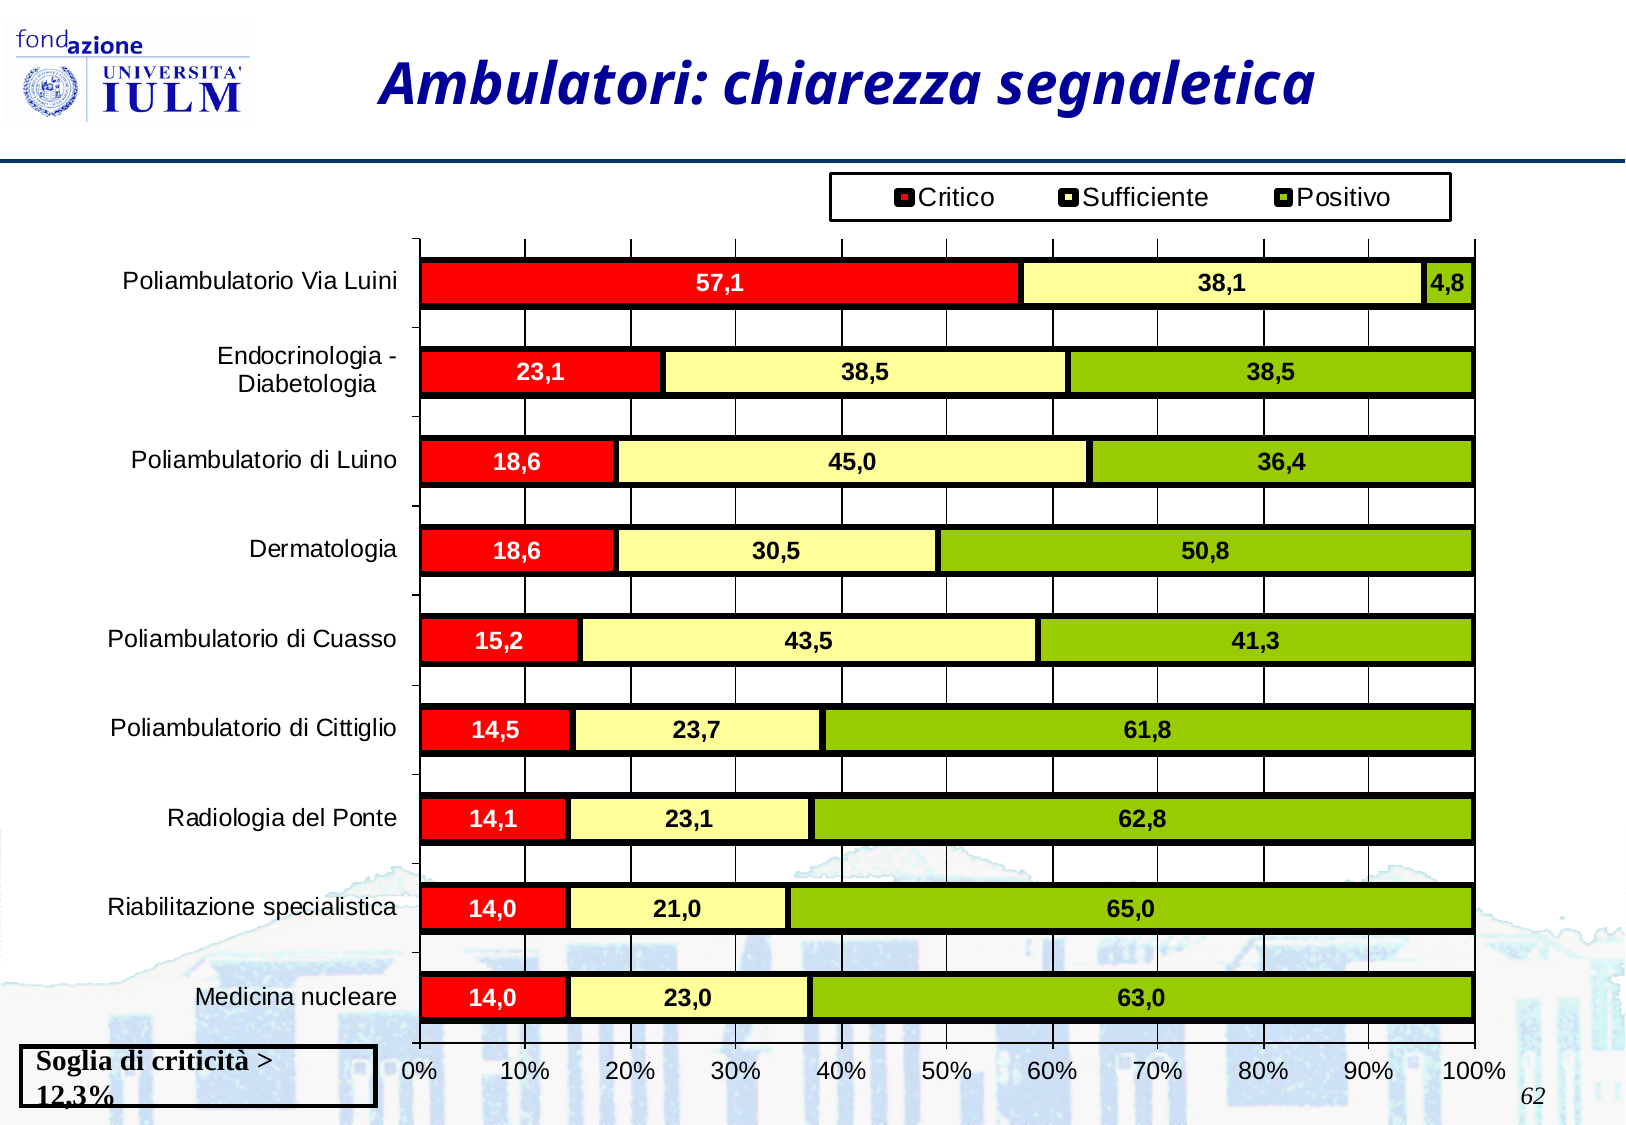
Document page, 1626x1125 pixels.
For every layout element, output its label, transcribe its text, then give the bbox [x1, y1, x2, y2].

picture [81, 161, 1545, 1120]
picture [5, 19, 256, 127]
text_box Ambulatori: chiarezza segnaletica [304, 18, 1392, 144]
text_box Soglia di criticità > 12,3% [21, 1046, 376, 1106]
